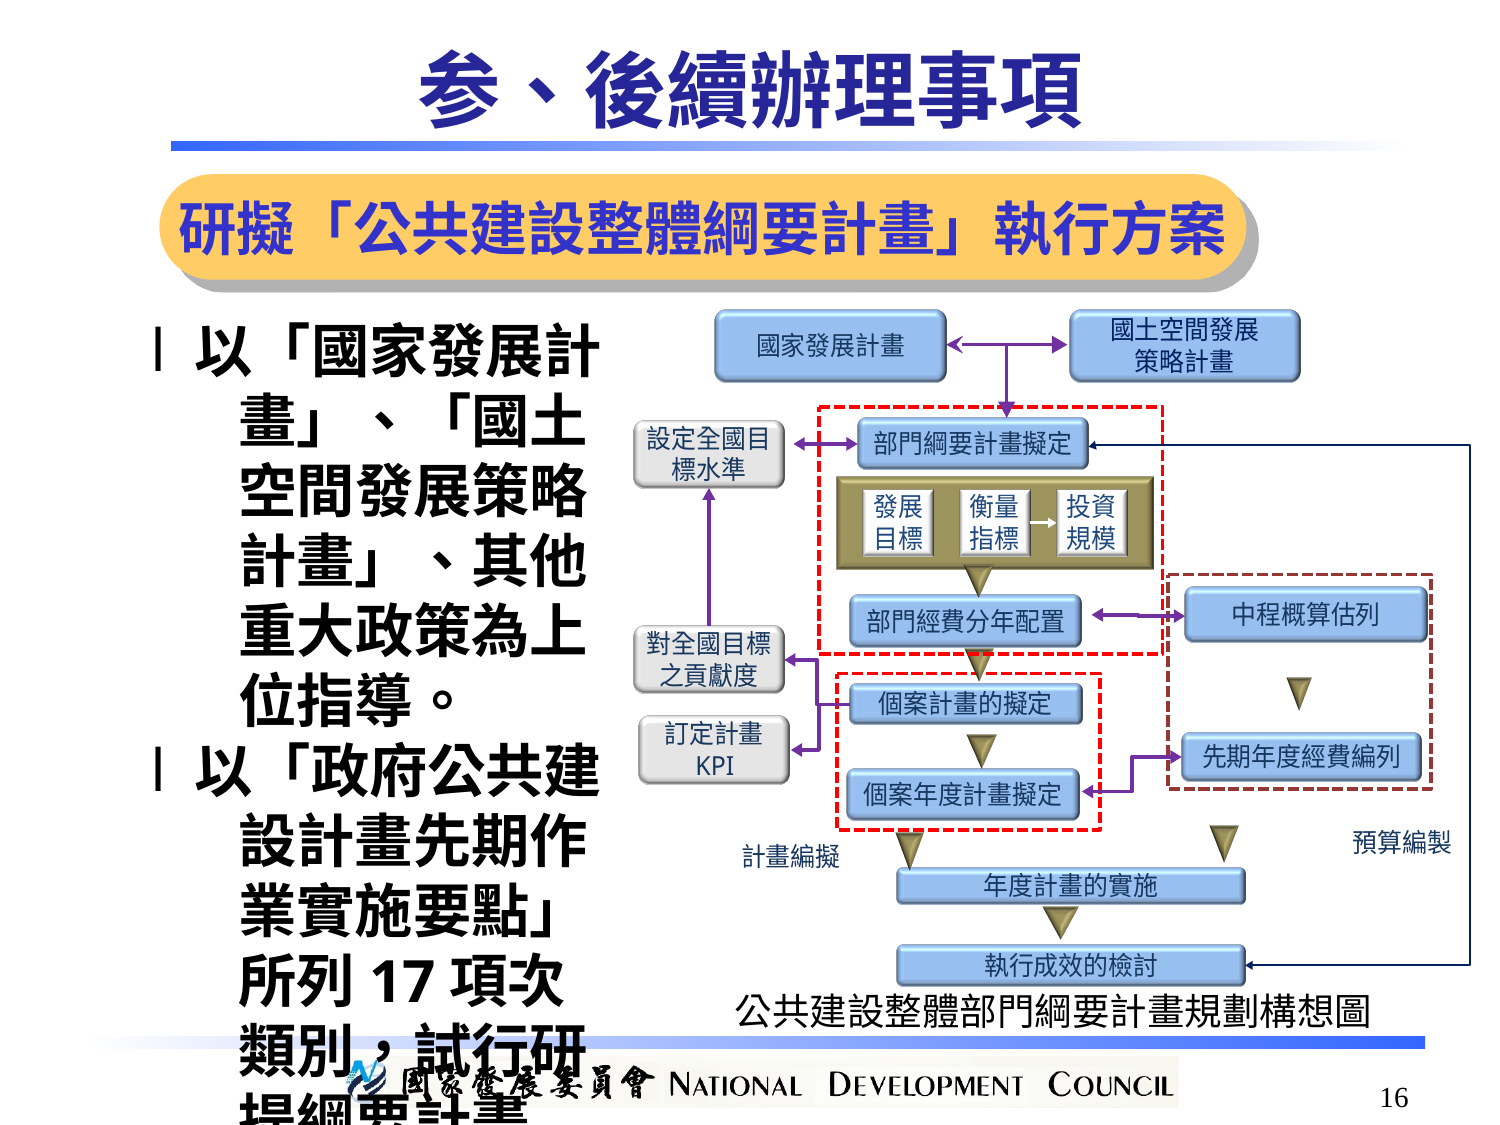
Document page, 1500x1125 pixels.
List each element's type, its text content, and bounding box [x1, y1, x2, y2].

text_box 研擬「公共建設整體綱要計畫」執行方案 [159, 174, 1247, 280]
text_box 16 [1364, 1070, 1490, 1106]
text_box 公共建設整體部門綱要計畫規劃構想圖 [1340, 1001, 1366, 1024]
text_box 参、後續辦理事項 [0, 31, 1500, 146]
picture [631, 306, 1471, 997]
text_box 公共建設整體部門綱要計畫規劃構想圖 [720, 1001, 1428, 1066]
text_box 以「國家發展計畫」、「國土空間發展策略計畫」、其他重大政策為上位指導。 以「政府公共建設計畫先期作業實施要點」所列17項次類別，試行研提綱要計畫 [135, 306, 632, 1029]
